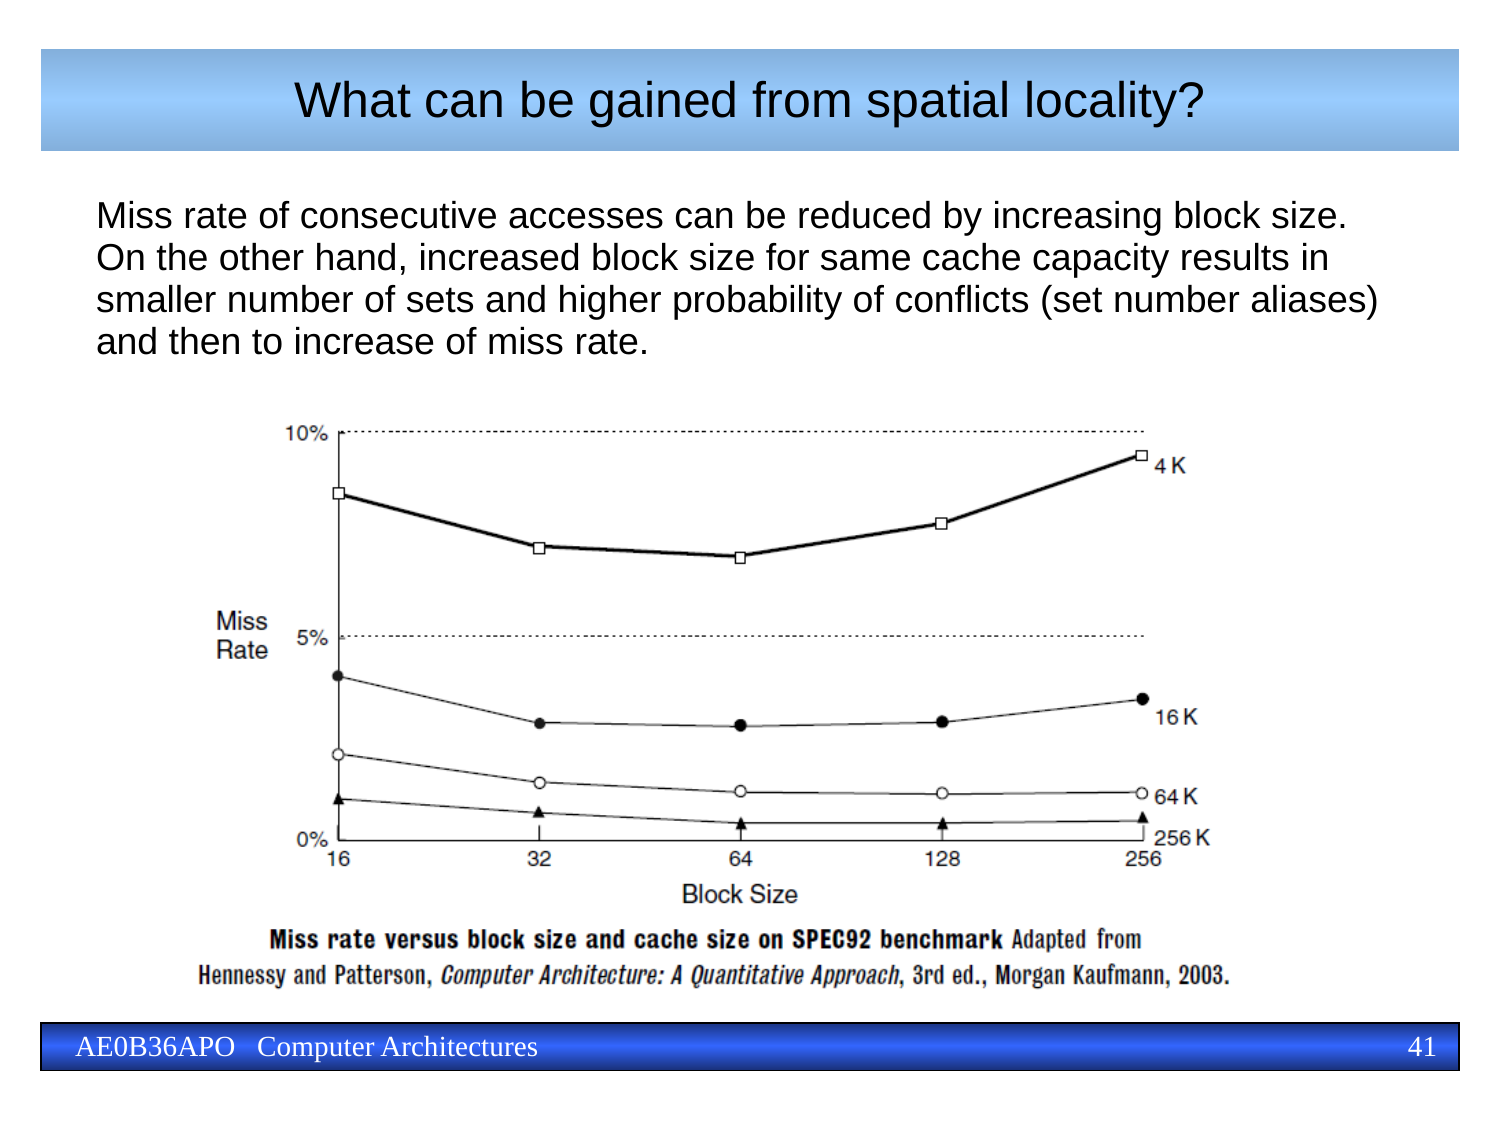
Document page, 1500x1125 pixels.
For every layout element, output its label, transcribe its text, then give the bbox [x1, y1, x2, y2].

text_box [164, 383, 1240, 999]
title What can be gained from spatial locality? [41, 49, 1459, 151]
text_box Miss rate of consecutive accesses can be reduced by increasing block size. On the other hand, increased block size for same cache capacity results in smaller number of sets and higher probability of conflicts (set number aliases) and then to increase of miss rate. [81, 187, 1419, 371]
